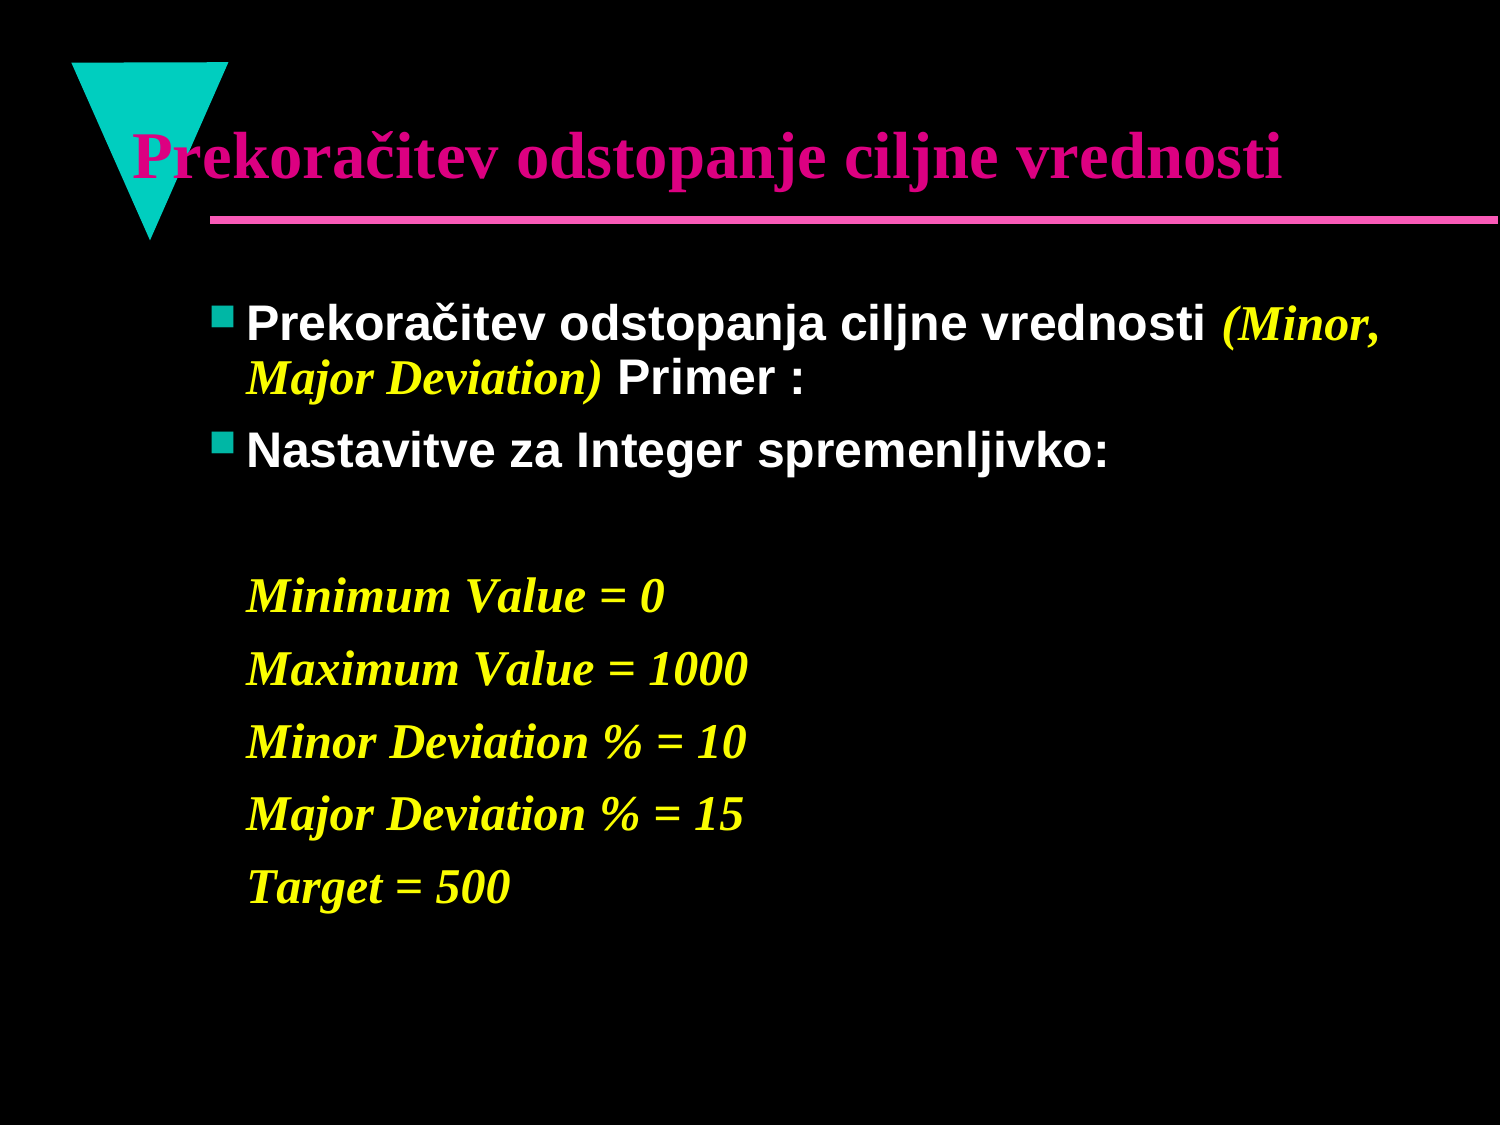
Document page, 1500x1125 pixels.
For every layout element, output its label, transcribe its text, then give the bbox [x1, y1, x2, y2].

title Prekoračitev odstopanje ciljne vrednosti [117, 63, 1500, 251]
list Prekoračitev odstopanja ciljne vrednosti (Minor, Major Deviation) Primer : Nastavitve za Integer spremenljivko: Minimum Value = 0 Maximum Value = 1000 Minor Deviation % = 10 Major Deviation % = 15 Target = 500 [118, 289, 1500, 963]
